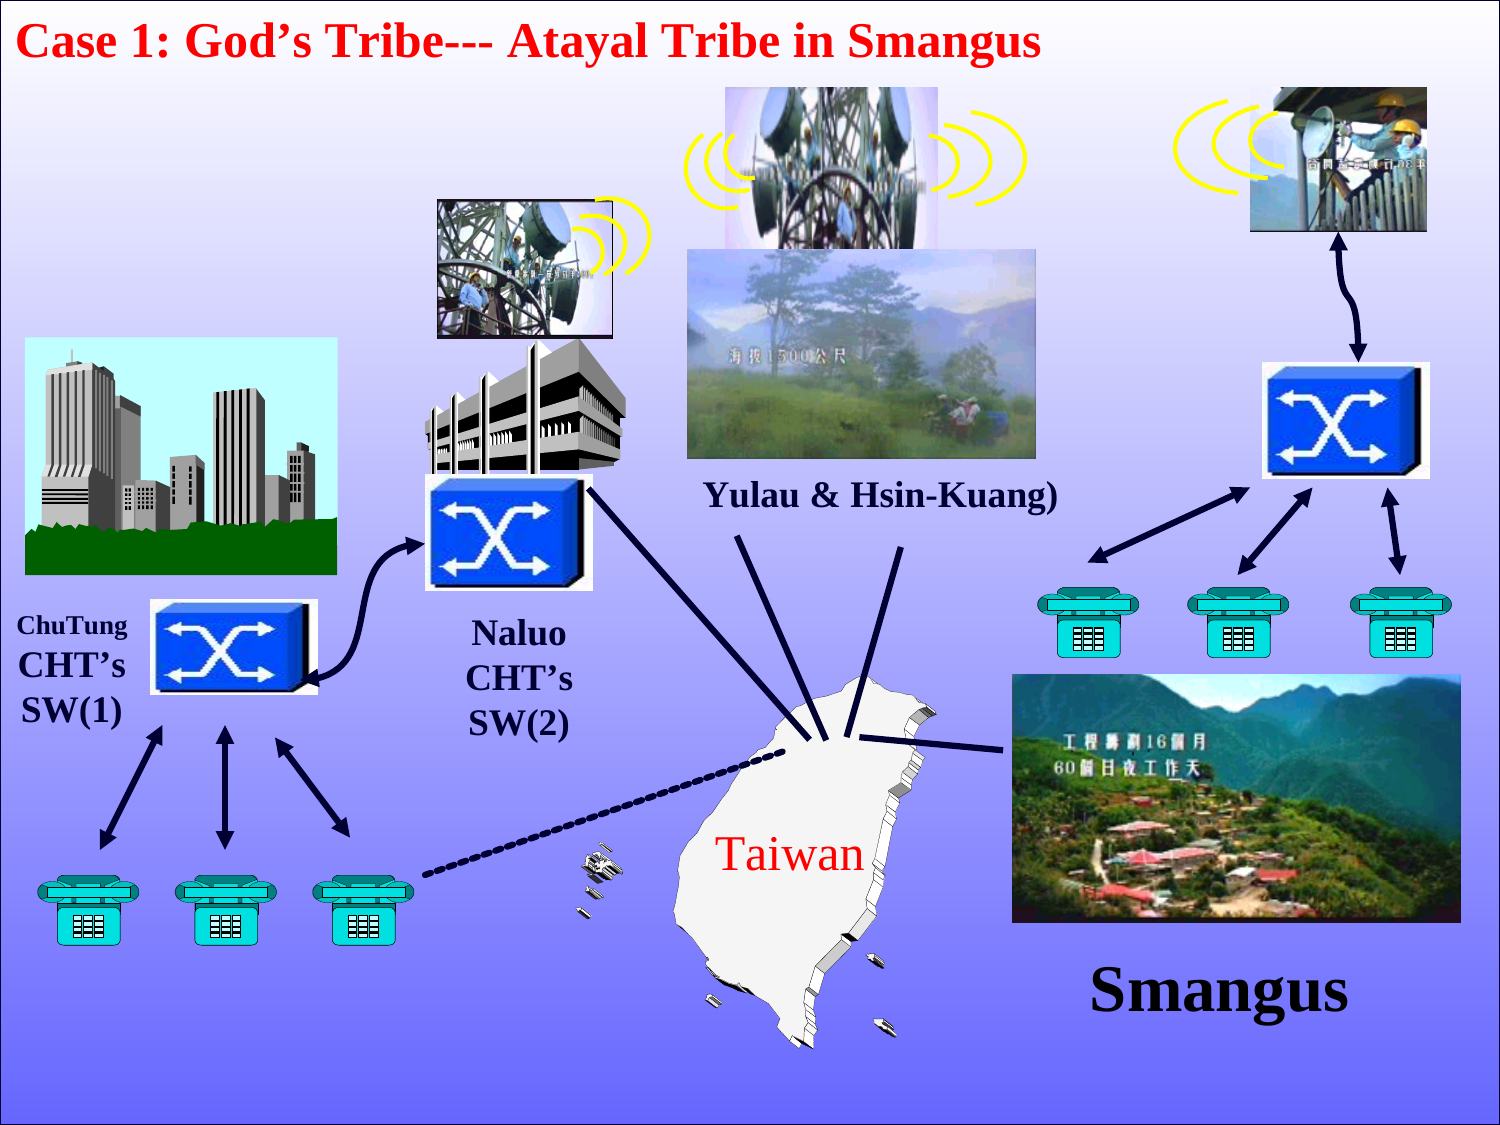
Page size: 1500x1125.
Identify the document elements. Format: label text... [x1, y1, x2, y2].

chart [1187, 587, 1292, 660]
chart [37, 875, 142, 947]
text_box Yulau & Hsin-Kuang) [687, 462, 1074, 523]
picture [575, 675, 938, 1051]
chart [174, 875, 280, 947]
text_box Smangus [1075, 937, 1365, 1033]
chart [1037, 587, 1142, 660]
text_box Naluo CHT’s SW(2) [450, 599, 589, 751]
chart [1012, 675, 1461, 923]
text_box ChuTung CHT’s SW(1) [0, 599, 144, 738]
chart [1250, 87, 1427, 232]
chart [687, 87, 1036, 459]
text_box [0, 0, 1500, 1125]
chart [1350, 587, 1455, 660]
text_box Case 1: God’s Tribe--- Atayal Tribe in Smangus [0, 0, 1329, 76]
chart [425, 200, 629, 488]
text_box Taiwan [699, 812, 880, 888]
picture [1262, 362, 1455, 501]
chart [312, 875, 417, 947]
picture [150, 600, 342, 713]
picture [425, 474, 617, 613]
